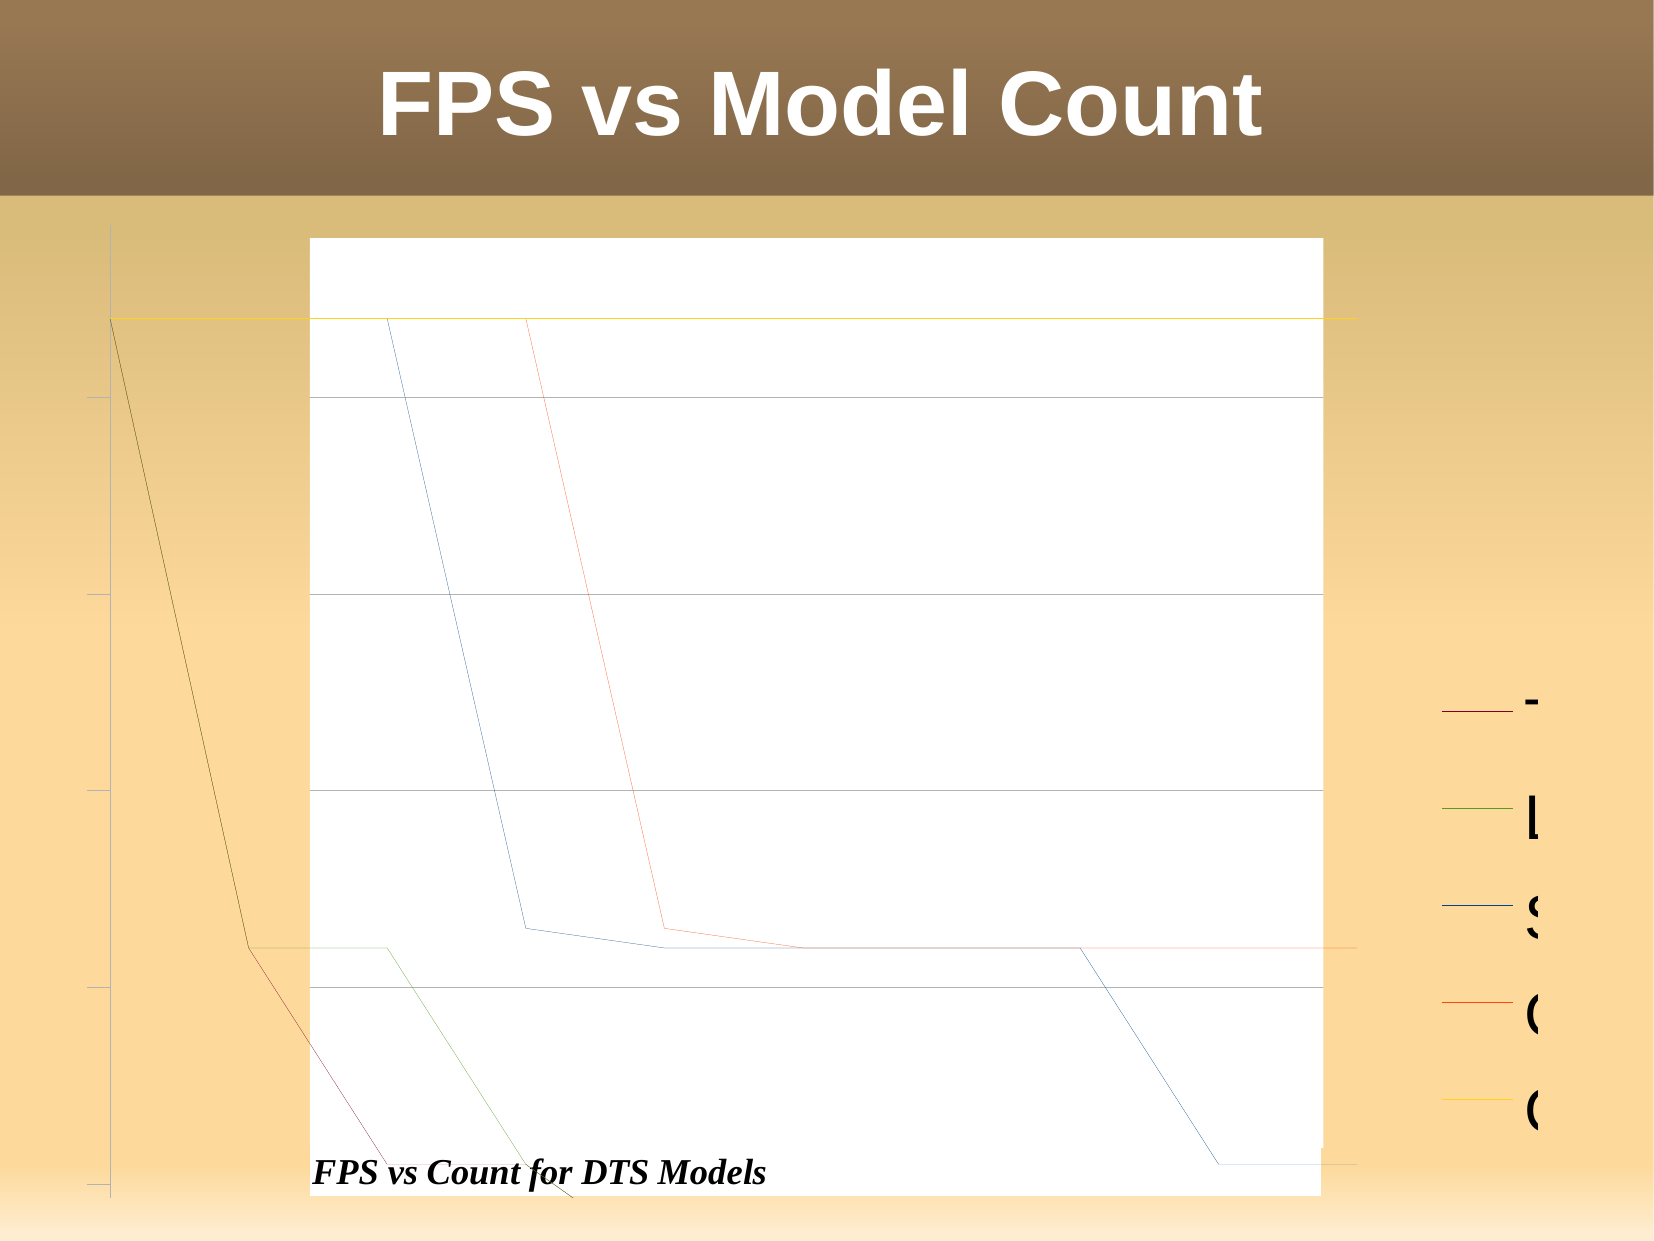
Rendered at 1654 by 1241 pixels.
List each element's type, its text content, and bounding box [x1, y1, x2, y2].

title FPS vs Model Count [76, 7, 1565, 200]
picture [0, 0, 1654, 1241]
chart [75, 225, 1538, 1198]
